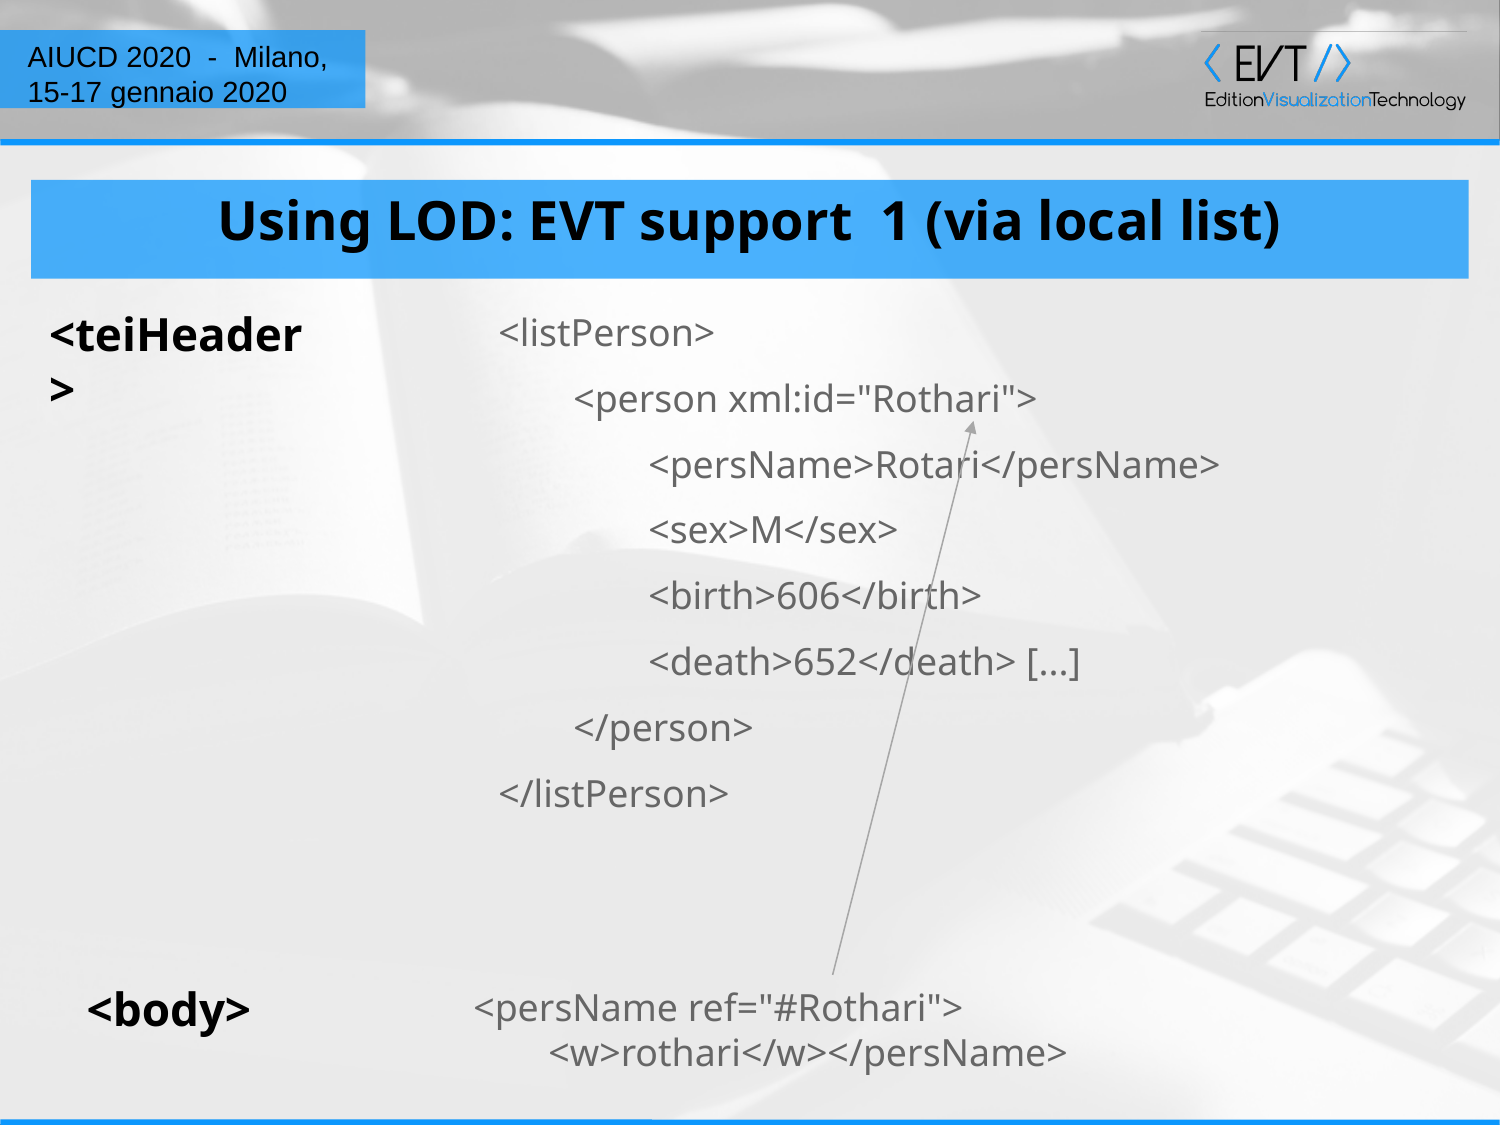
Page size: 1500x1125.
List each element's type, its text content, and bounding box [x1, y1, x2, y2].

text_box refers to www.ancientwisdoms.ac.uk/media/ontology/sawsOntology.owl#refersTo [0, 30, 366, 109]
list <persName ref="#Rothari"> <w>rothari</w></persName> [463, 974, 1500, 1074]
list <listPerson> <person xml:id="Rothari"> <persName>Rotari</persName> <sex>M</sex> <birth>606</birth> <death>652</death> [...] </person> </listPerson> [413, 299, 1285, 855]
text_box <body> [71, 965, 377, 1105]
picture [1201, 31, 1467, 112]
text_box <teiHeader> [34, 290, 339, 430]
title Using LOD: EVT support 1 (via local list) [31, 176, 1469, 276]
